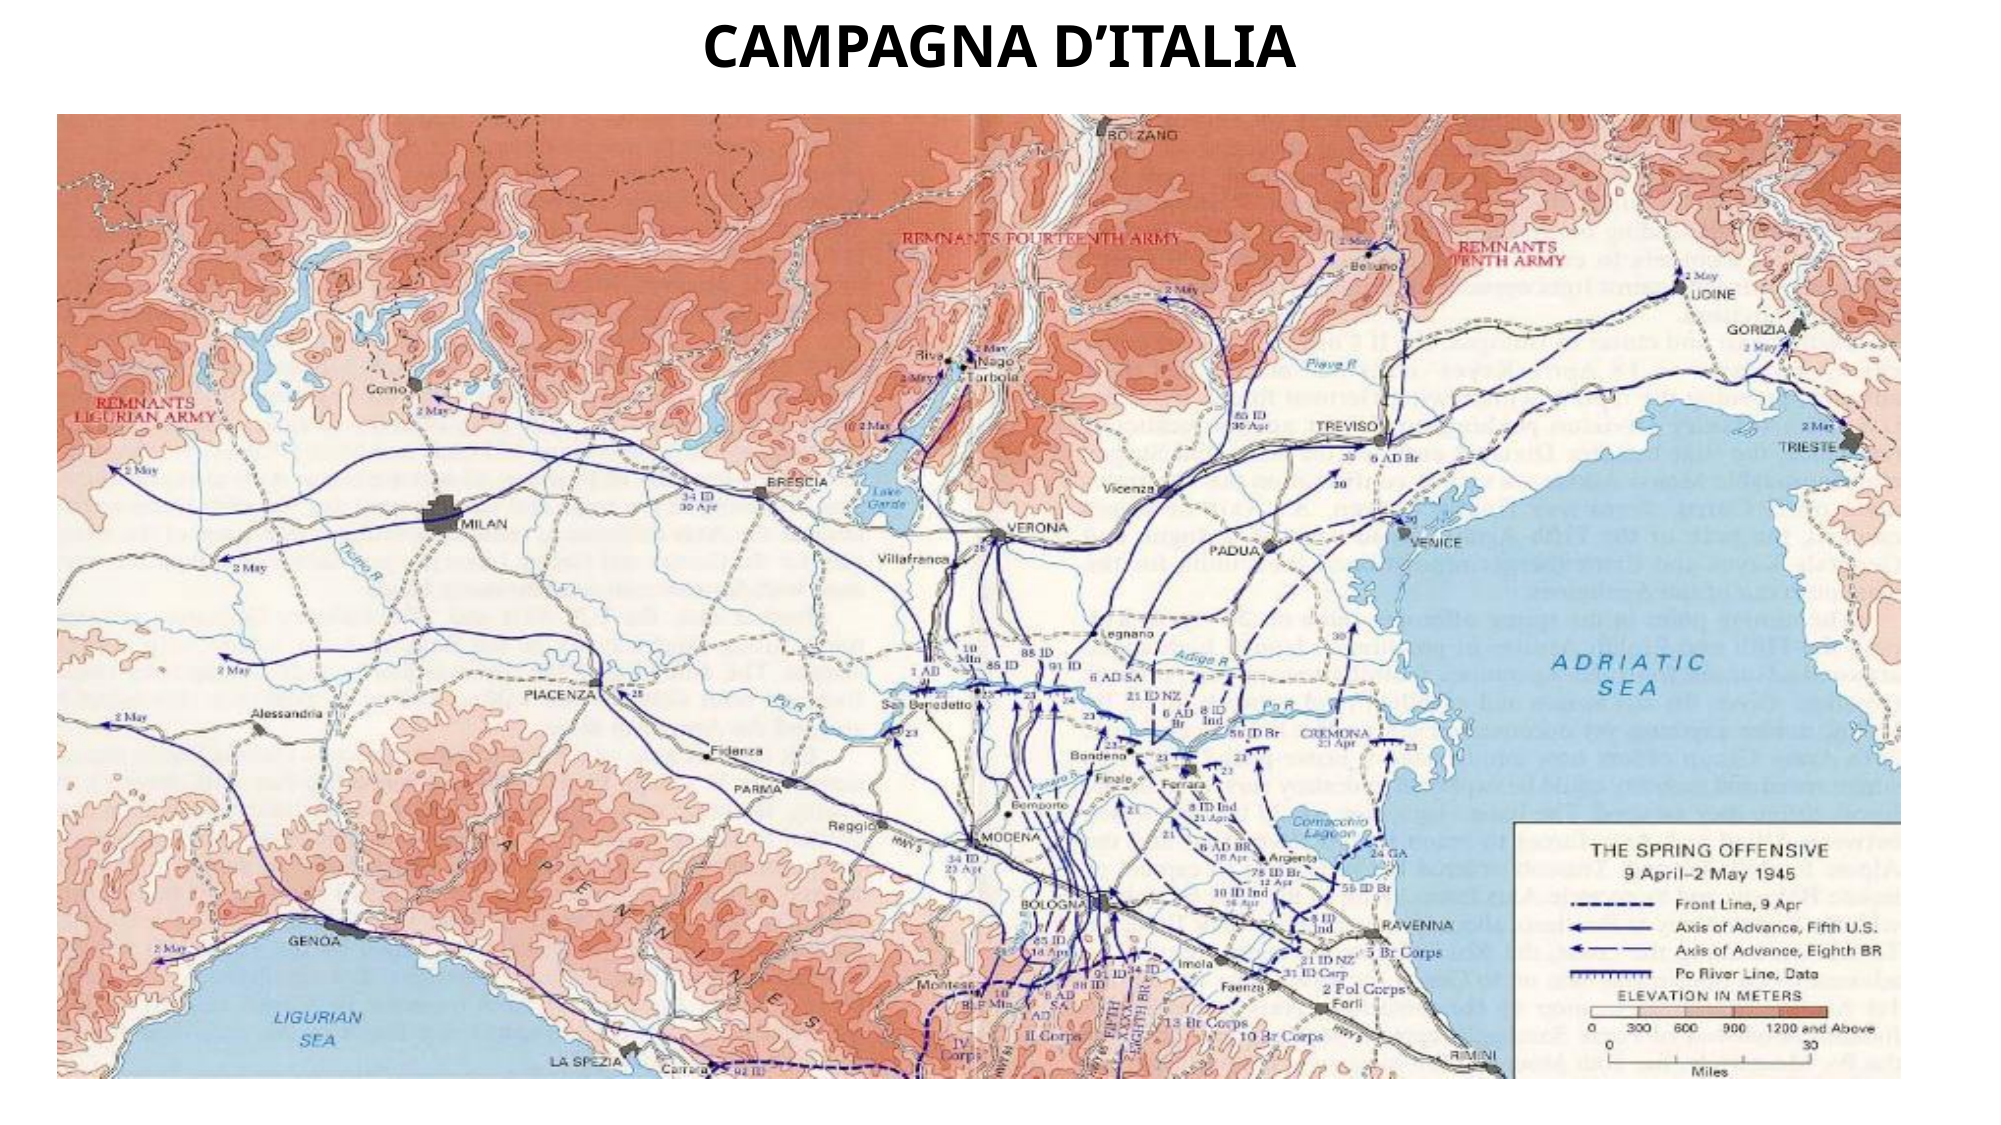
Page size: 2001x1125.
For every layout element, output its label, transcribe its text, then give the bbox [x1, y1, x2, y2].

title CAMPAGNA D’ITALIA [137, 0, 1863, 98]
picture [57, 114, 1901, 1079]
